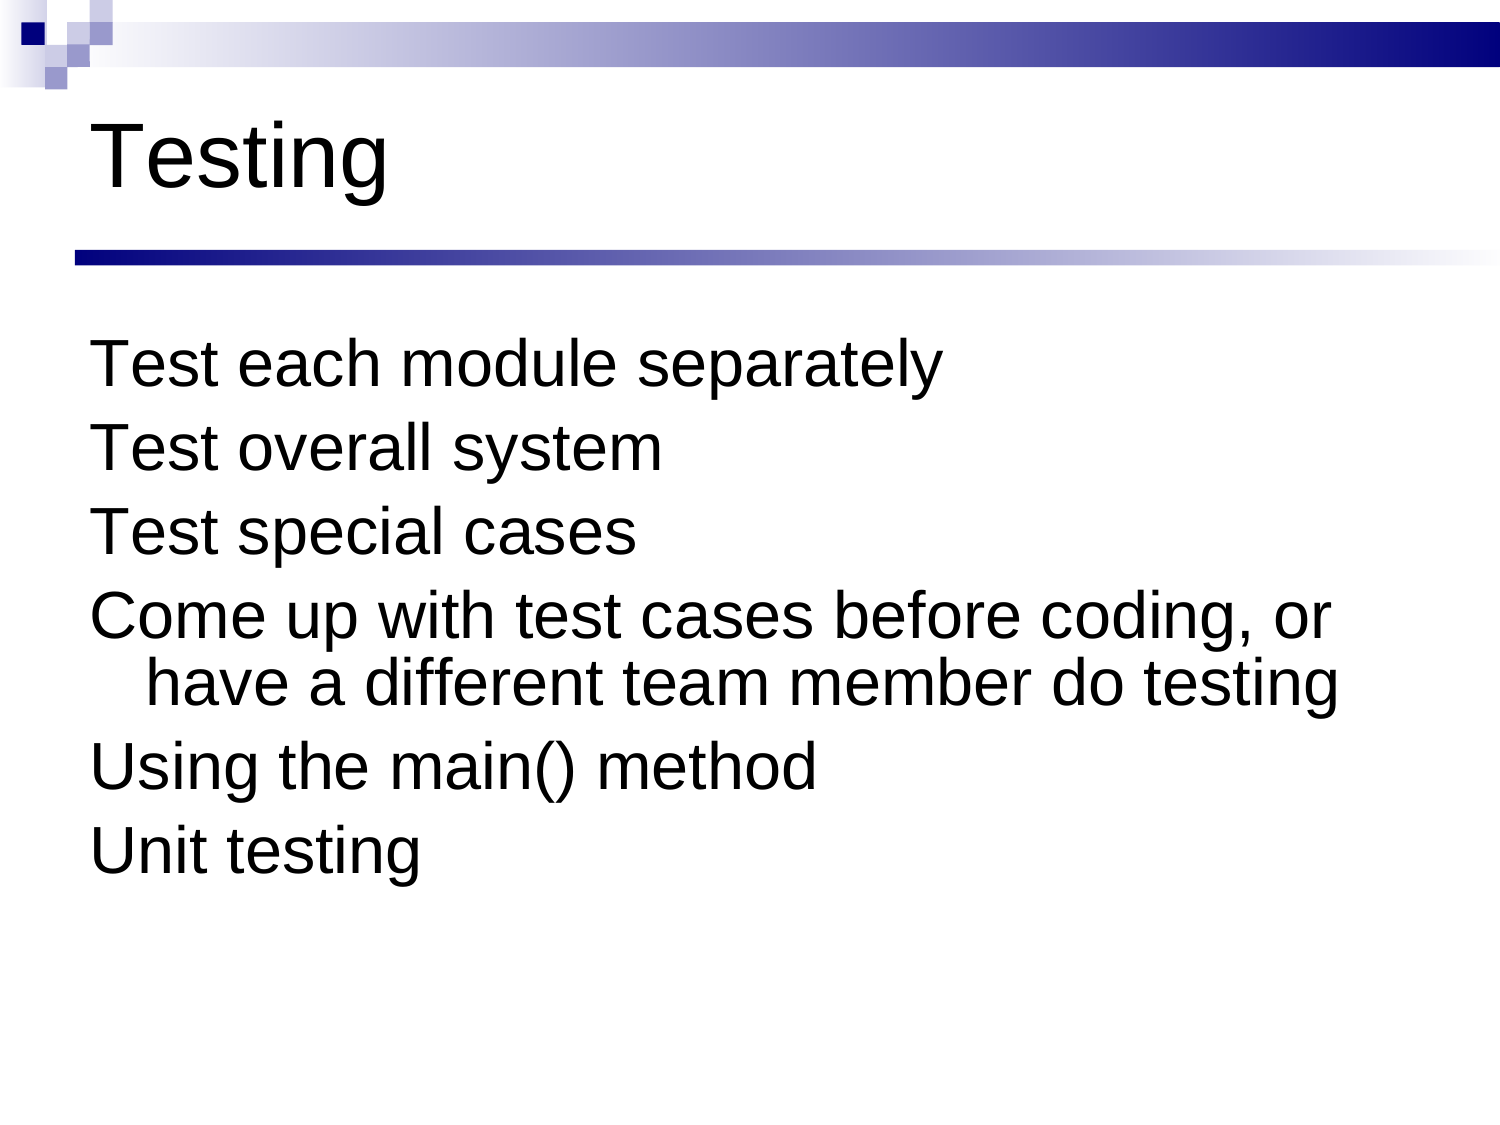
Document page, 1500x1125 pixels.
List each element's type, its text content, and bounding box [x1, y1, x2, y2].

title Testing [75, 74, 1425, 238]
list Test each module separately Test overall system Test special cases Come up with test cases before coding, or have a different team member do testing Using the main() method Unit testing [75, 324, 1425, 963]
